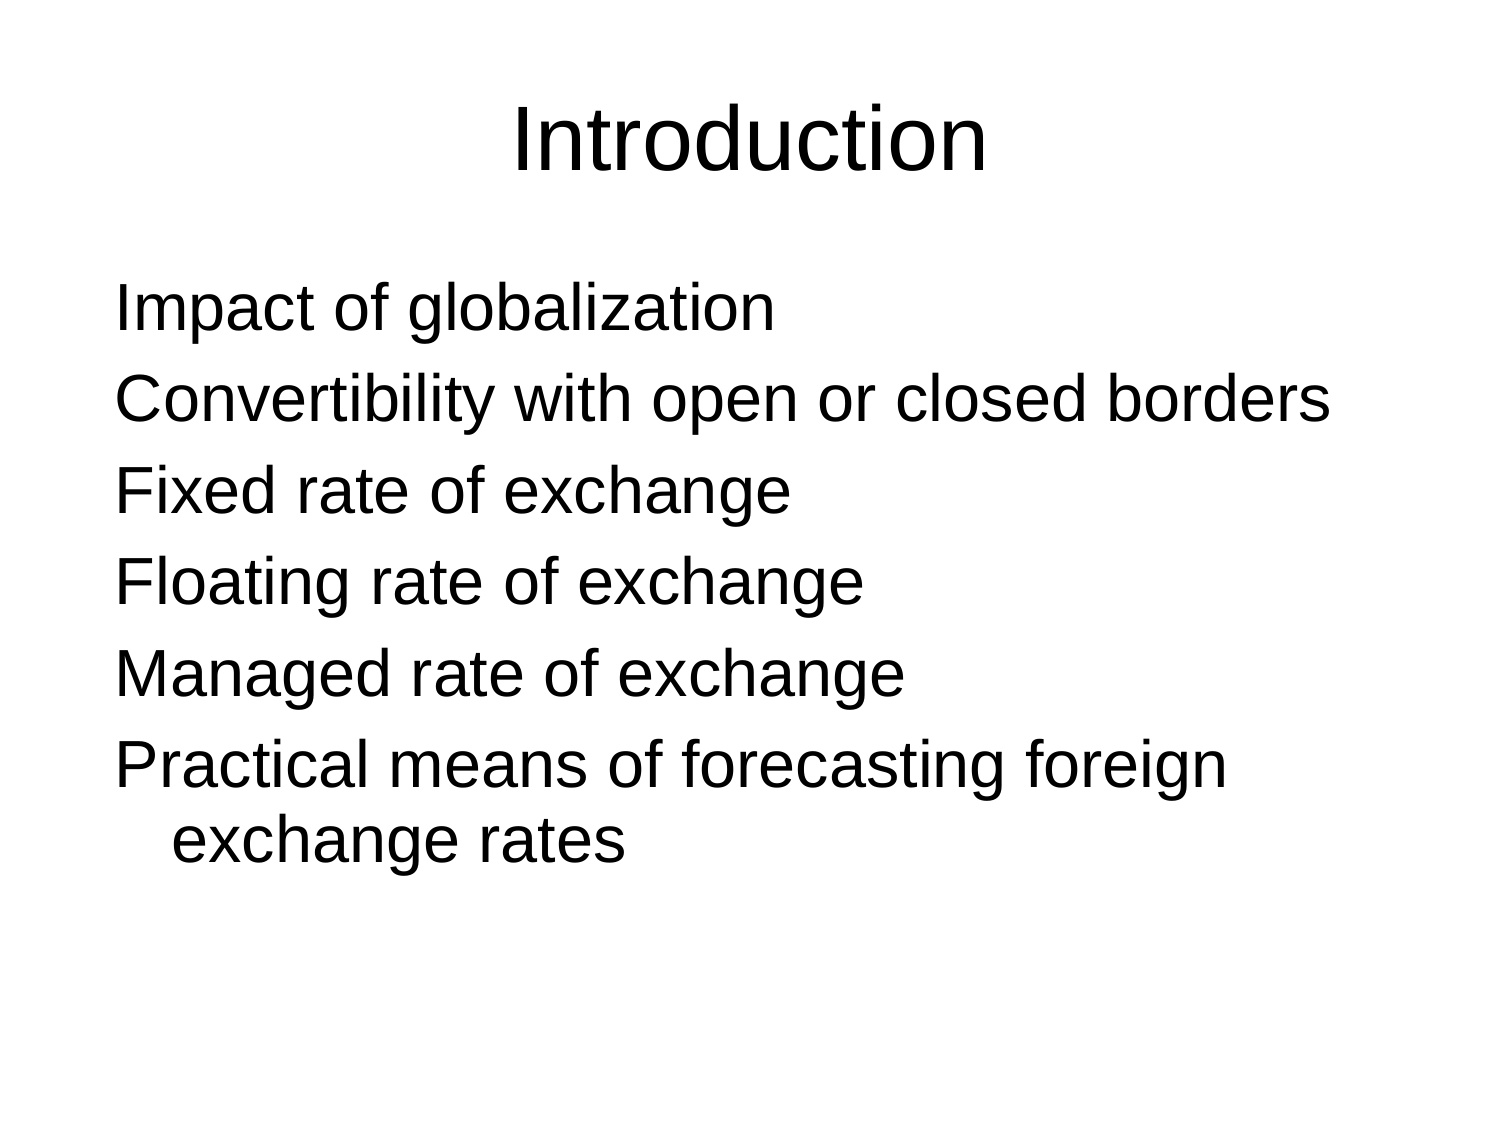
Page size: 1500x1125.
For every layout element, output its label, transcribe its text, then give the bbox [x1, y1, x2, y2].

text_box Impact of globalization Convertibility with open or closed borders Fixed rate of exchange Floating rate of exchange Managed rate of exchange Practical means of forecasting foreign exchange rates [99, 262, 1413, 1050]
title Introduction [75, 45, 1426, 233]
